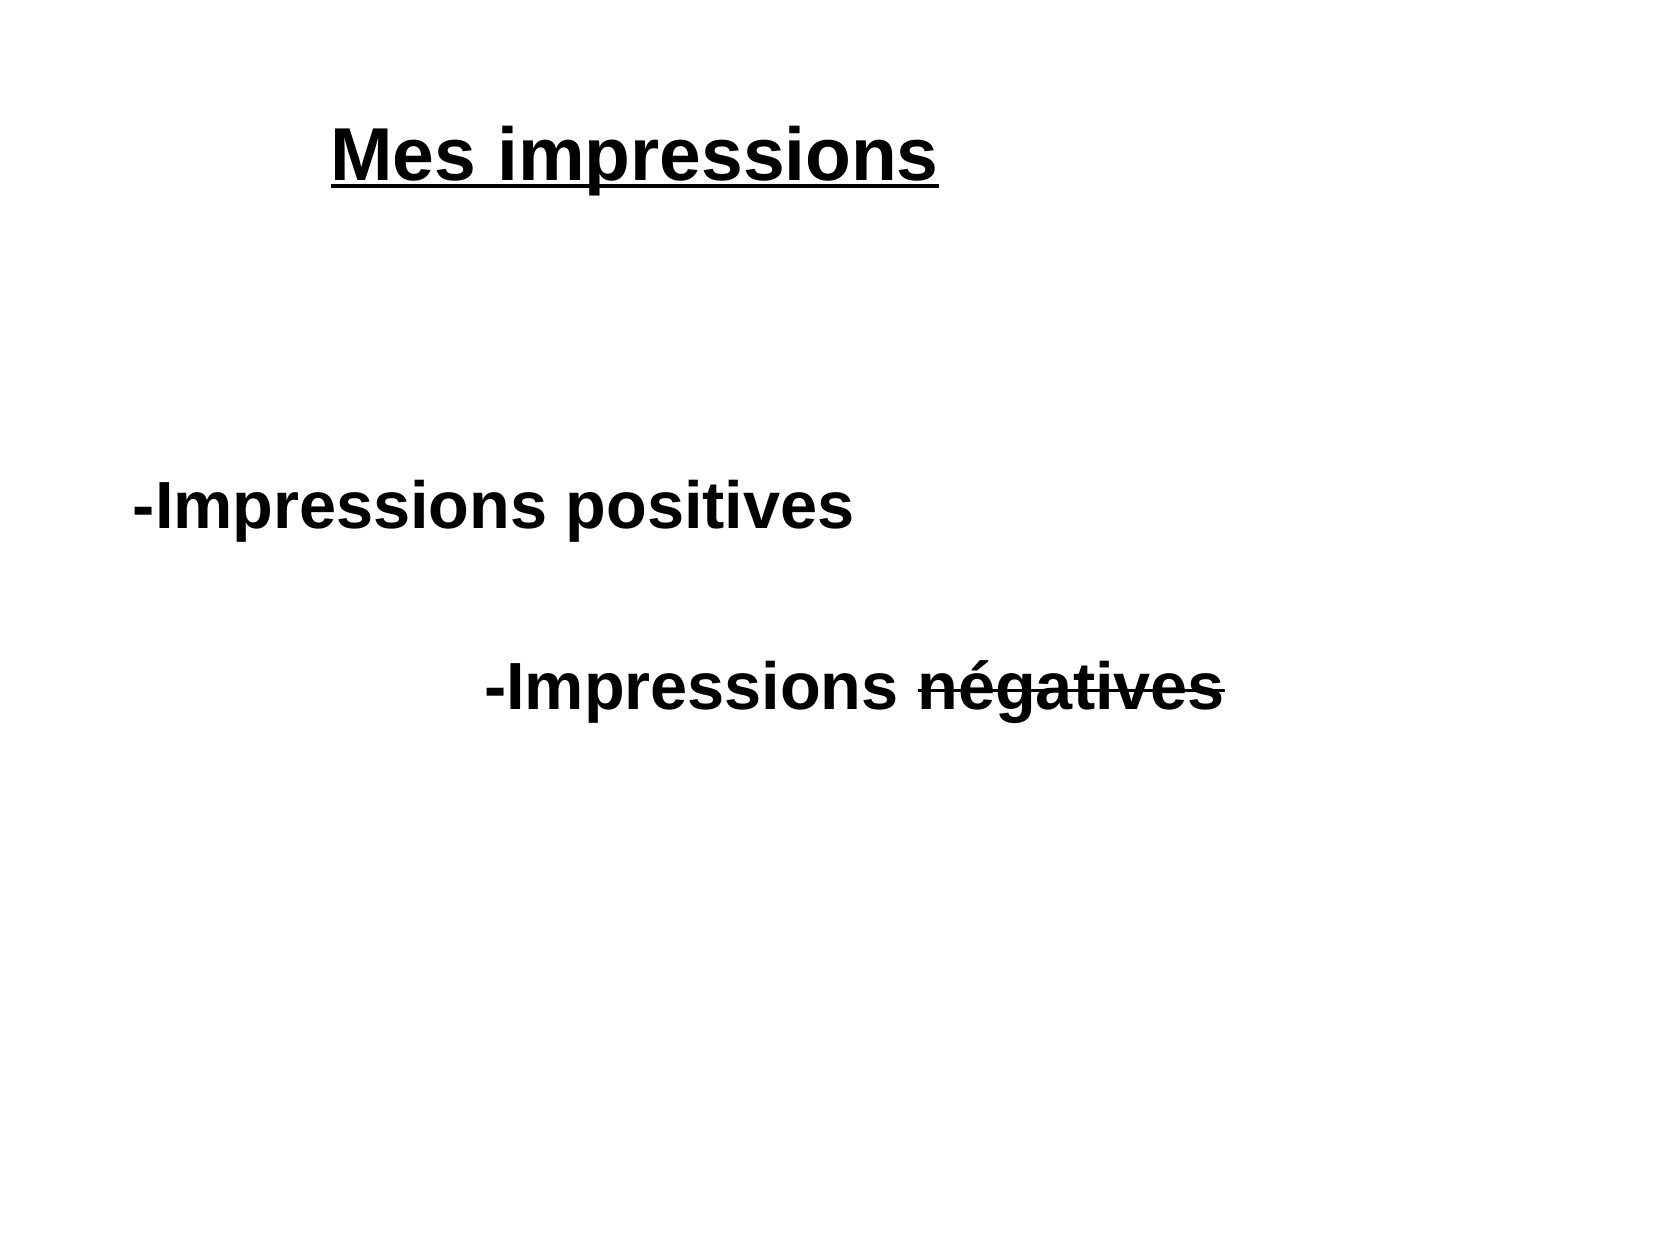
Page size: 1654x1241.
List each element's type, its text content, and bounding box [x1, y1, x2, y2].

text_box -Impressions positives -Impressions négatives [118, 472, 1477, 730]
text_box Mes impressions [206, 118, 1063, 202]
